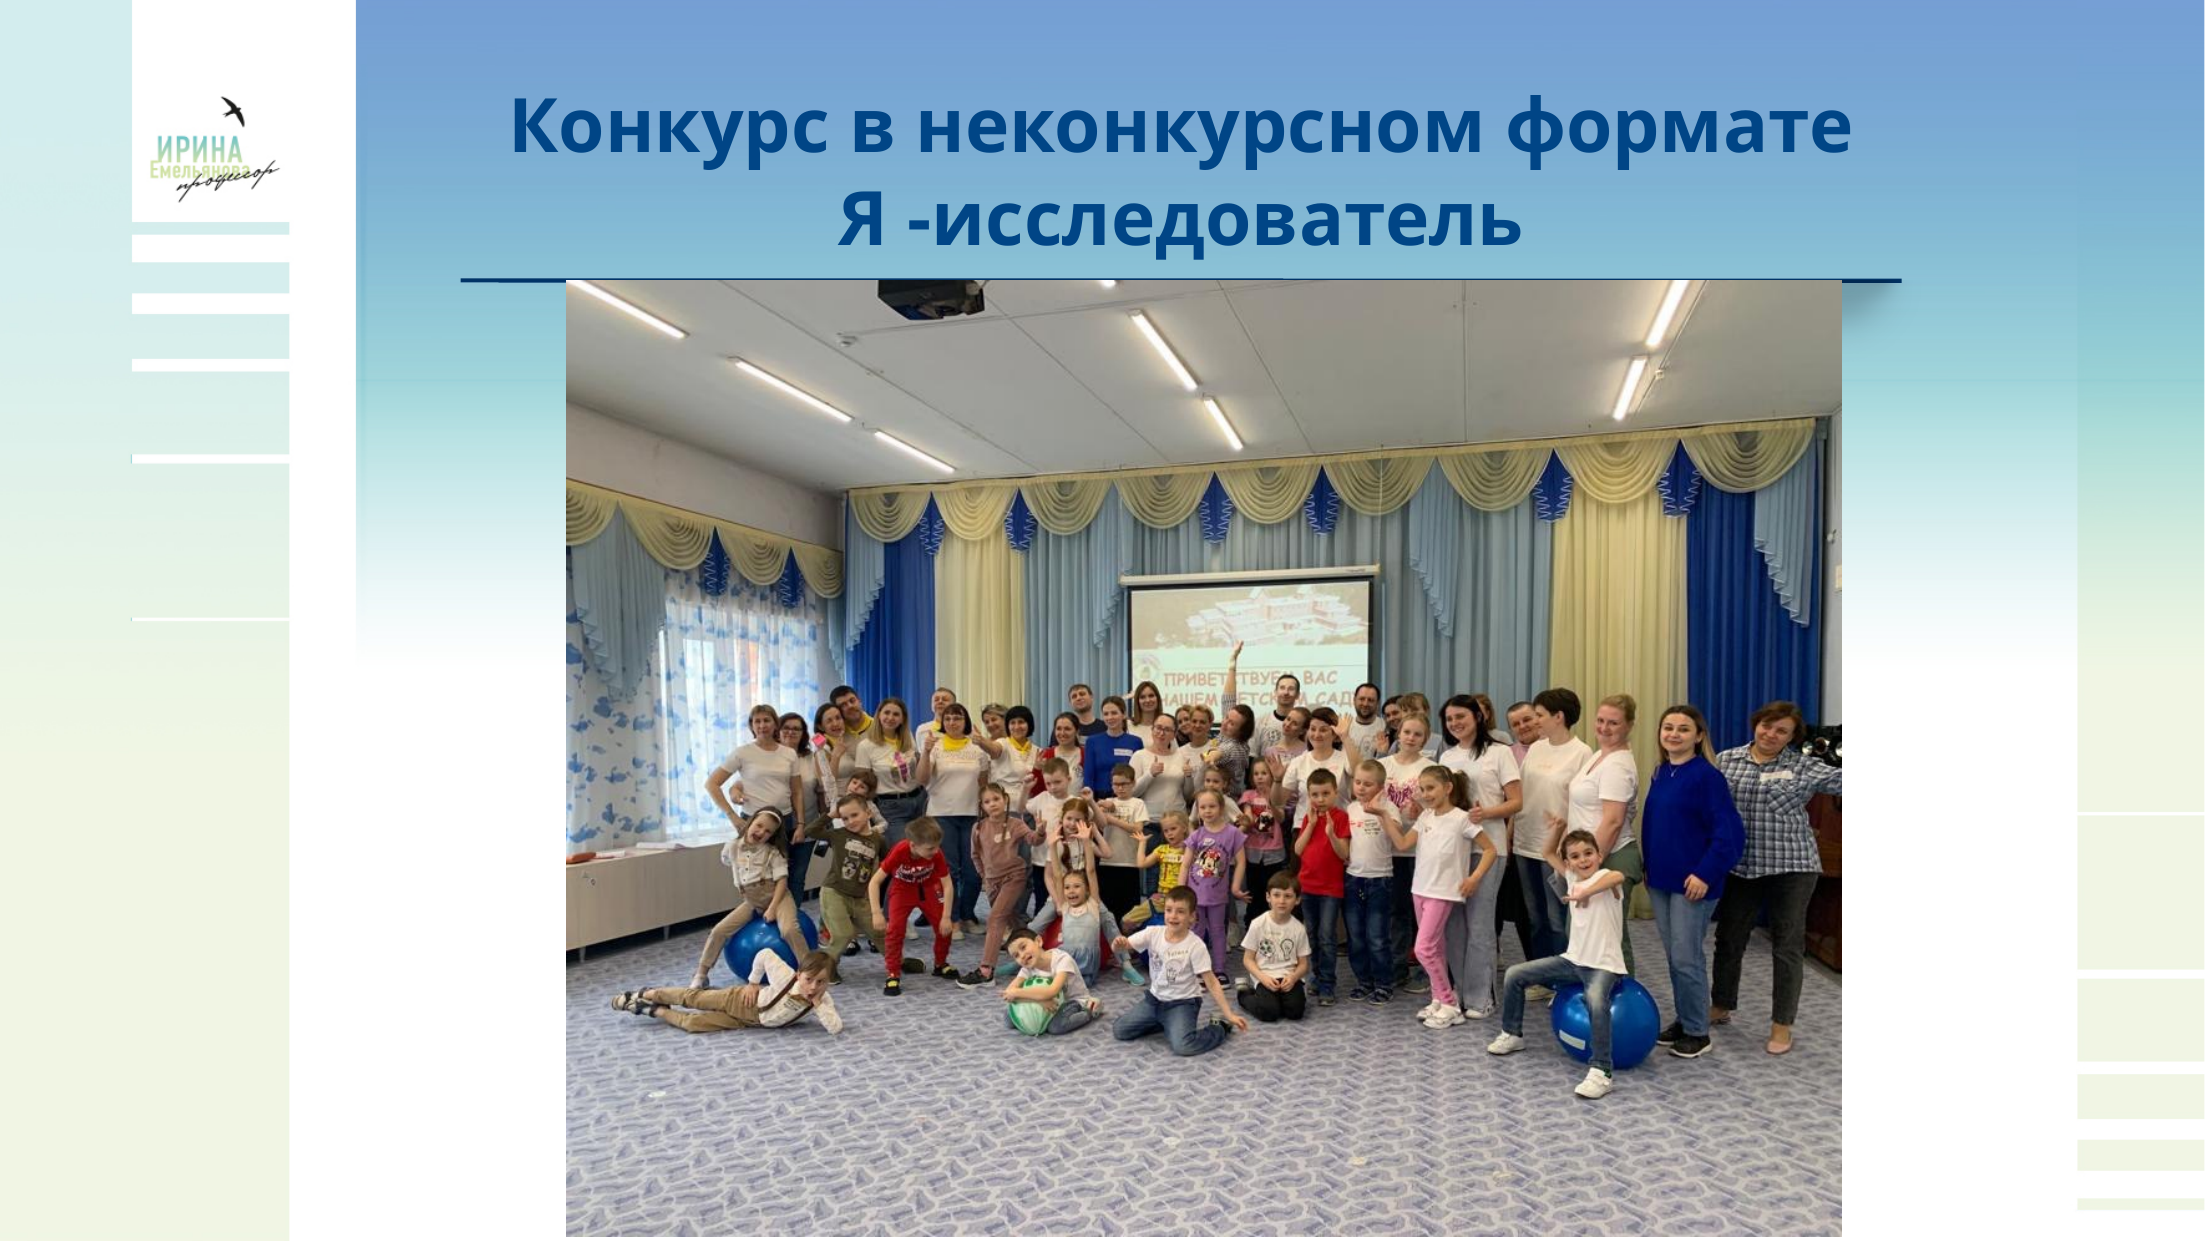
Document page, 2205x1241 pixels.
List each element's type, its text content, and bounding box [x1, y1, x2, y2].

picture [0, 0, 2205, 1241]
text_box Конкурс в неконкурсном формате Я -исследователь [318, 77, 2044, 261]
